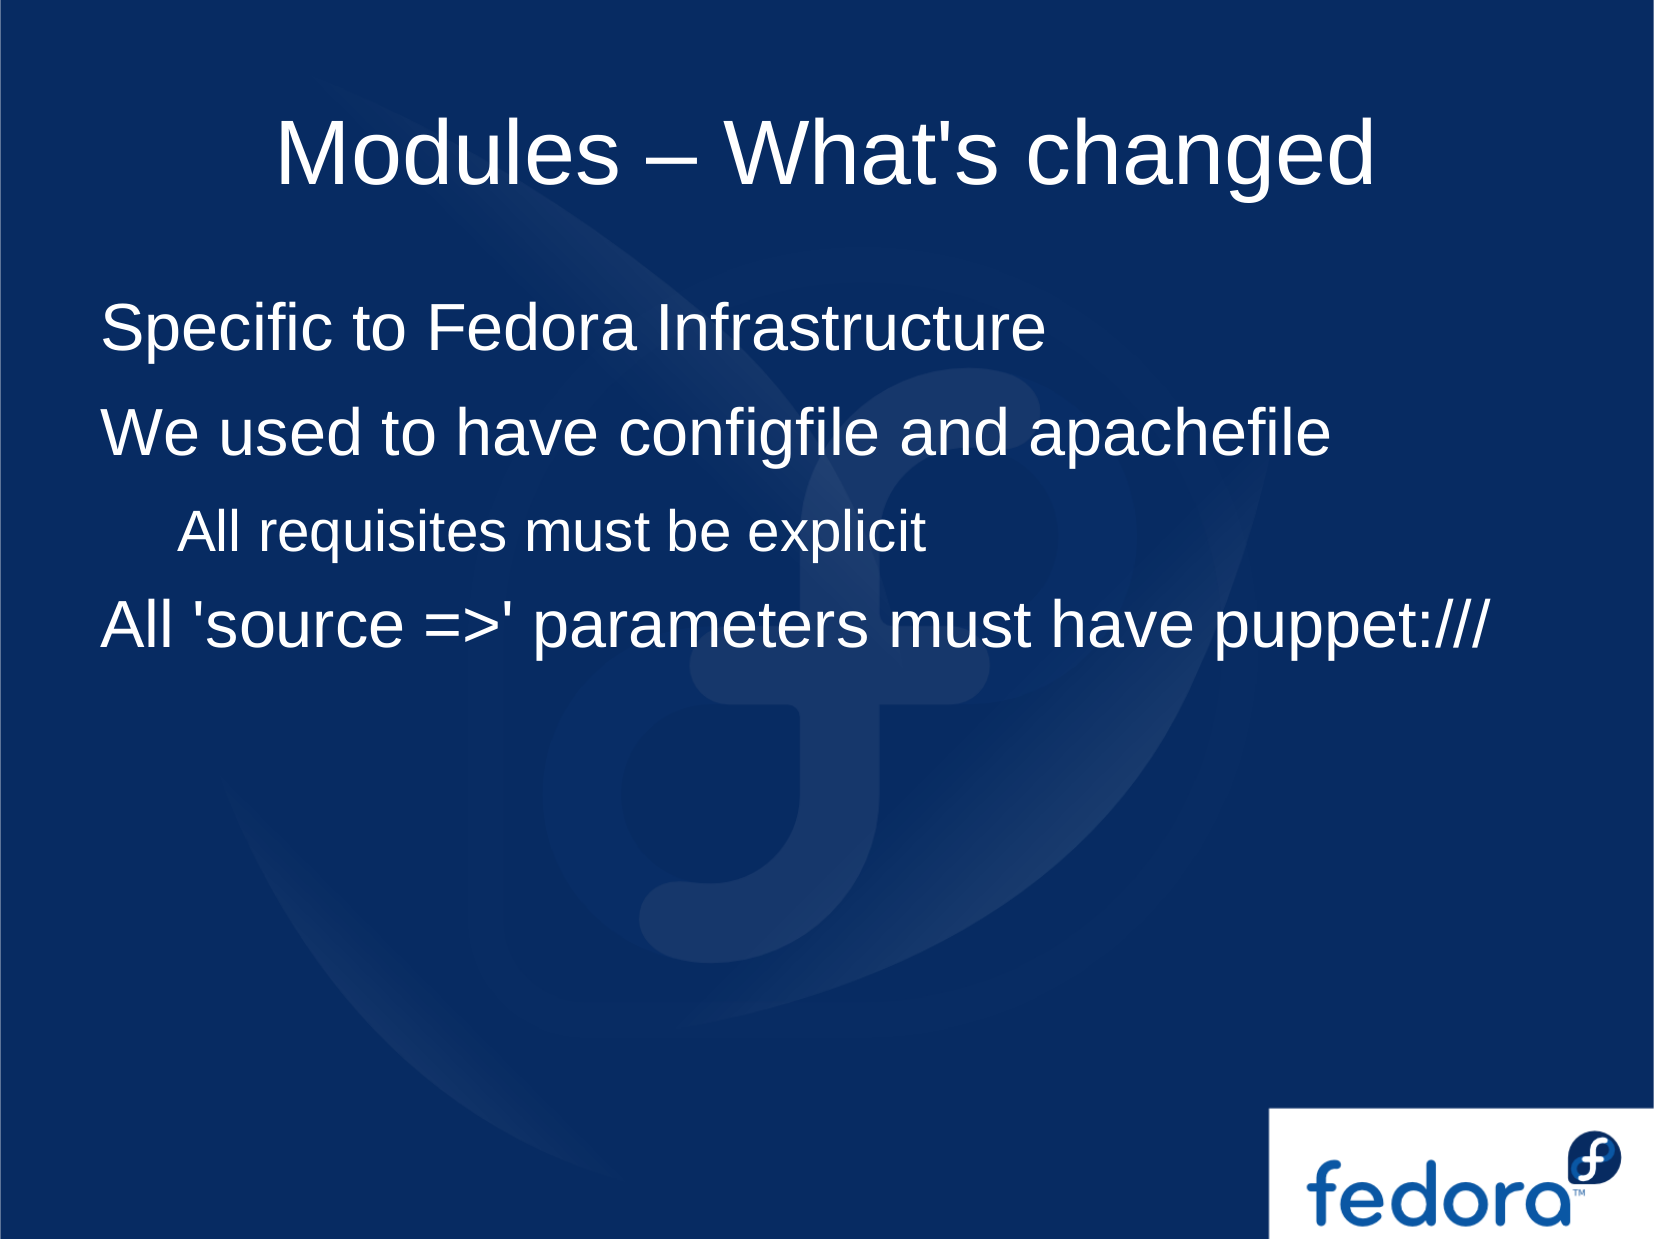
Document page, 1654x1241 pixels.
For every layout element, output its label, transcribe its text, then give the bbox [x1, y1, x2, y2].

list Specific to Fedora Infrastructure We used to have configfile and apachefile All requisites must be explicit All 'source =>' parameters must have puppet:/// [82, 290, 1571, 1094]
title Modules – What's changed [82, 56, 1571, 250]
picture [0, 0, 1654, 1239]
